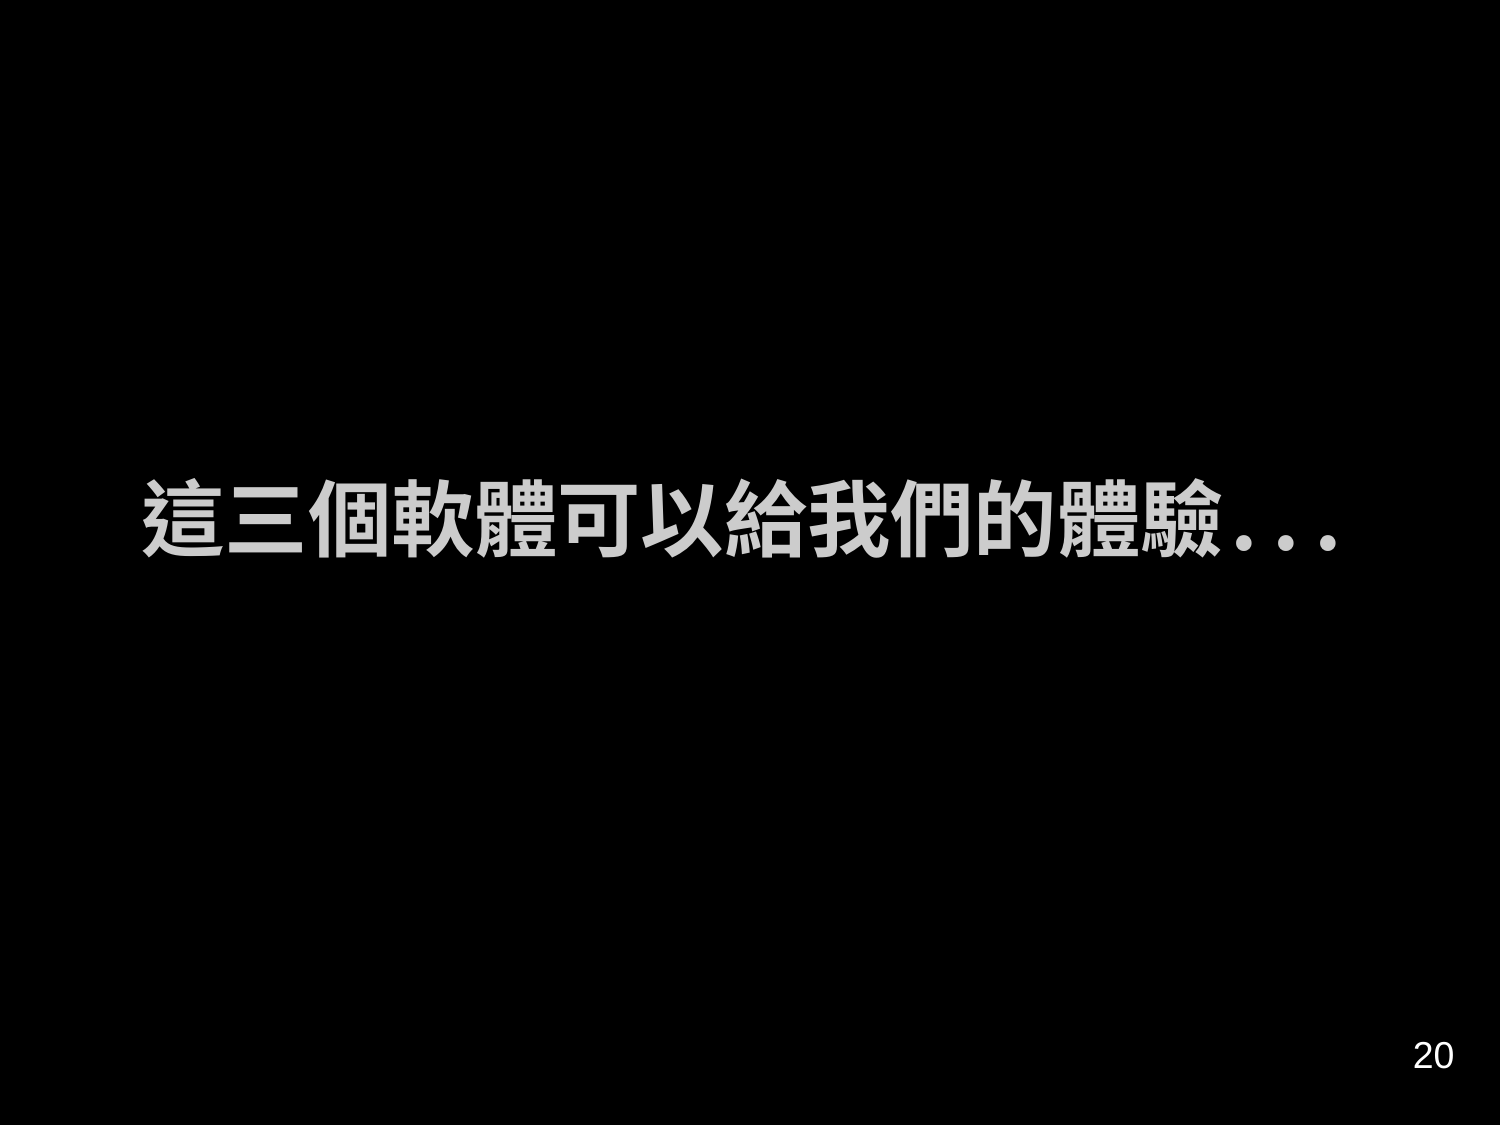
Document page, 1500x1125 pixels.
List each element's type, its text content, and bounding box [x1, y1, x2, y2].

text_box 這三個軟體可以給我們的體驗... [118, 354, 1418, 680]
